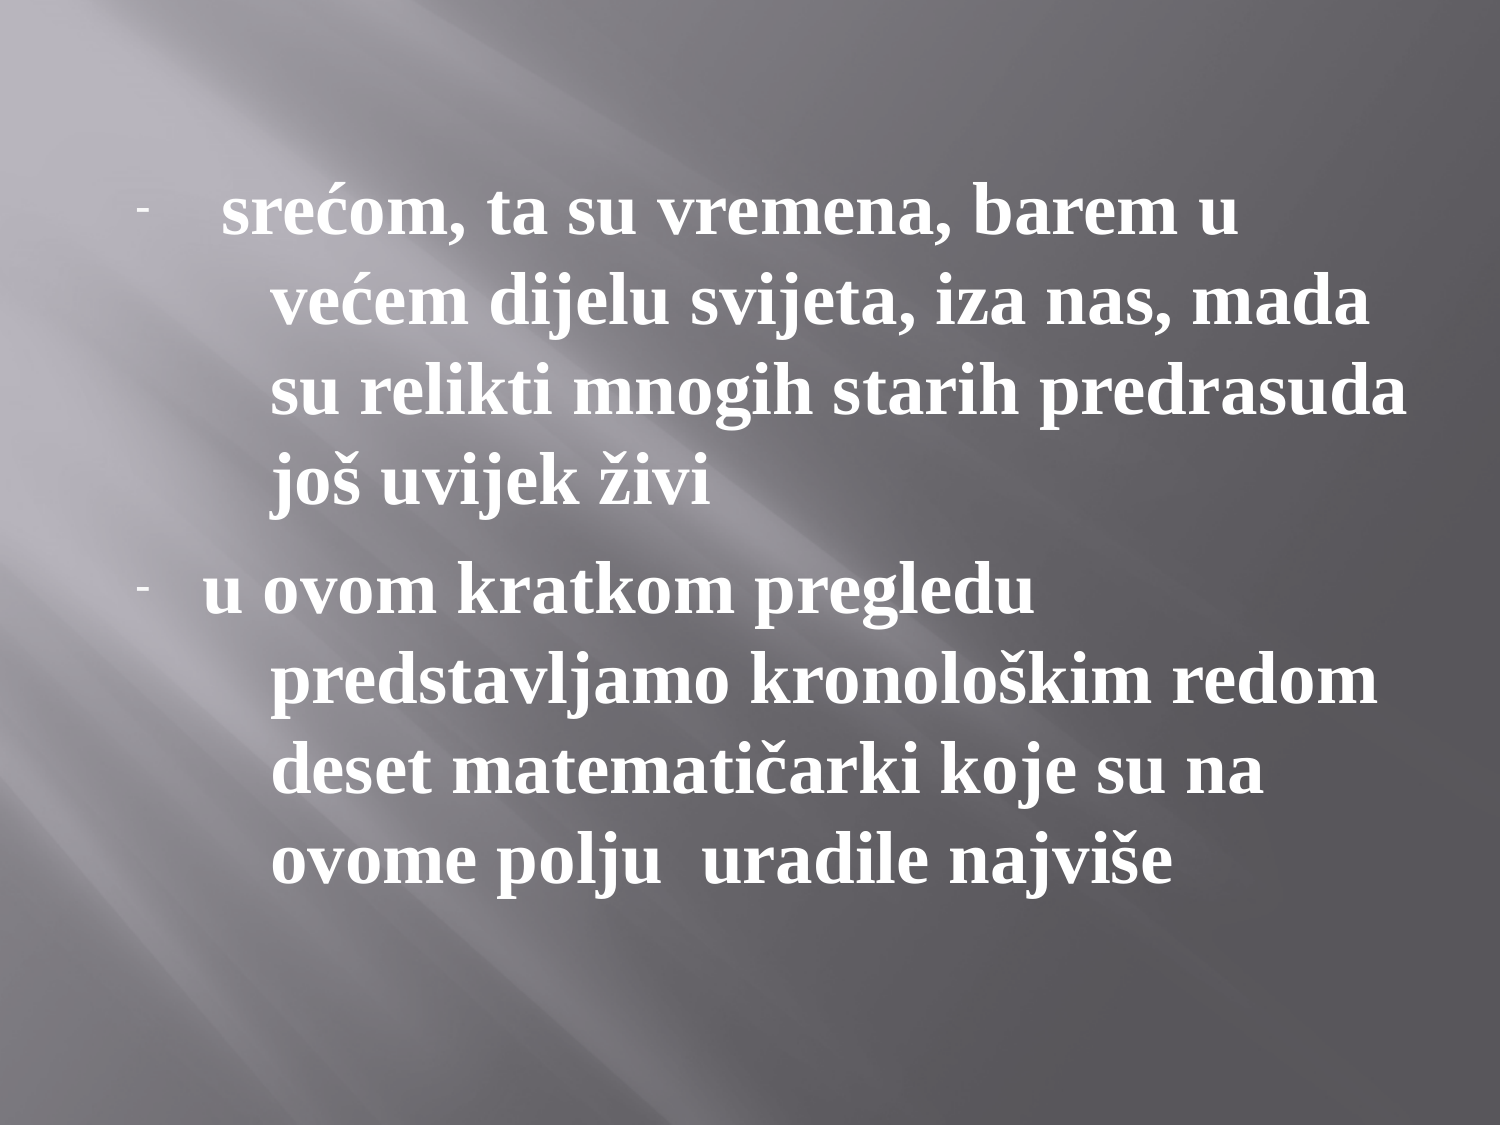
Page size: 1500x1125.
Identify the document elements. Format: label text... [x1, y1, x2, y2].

list srećom, ta su vremena, barem u većem dijelu svijeta, iza nas, mada su relikti mnogih starih predrasuda još uvijek živi u ovom kratkom pregledu predstavljamo kronološkim redom deset matematičarki koje su na ovome polju uradile najviše [75, 152, 1426, 1005]
